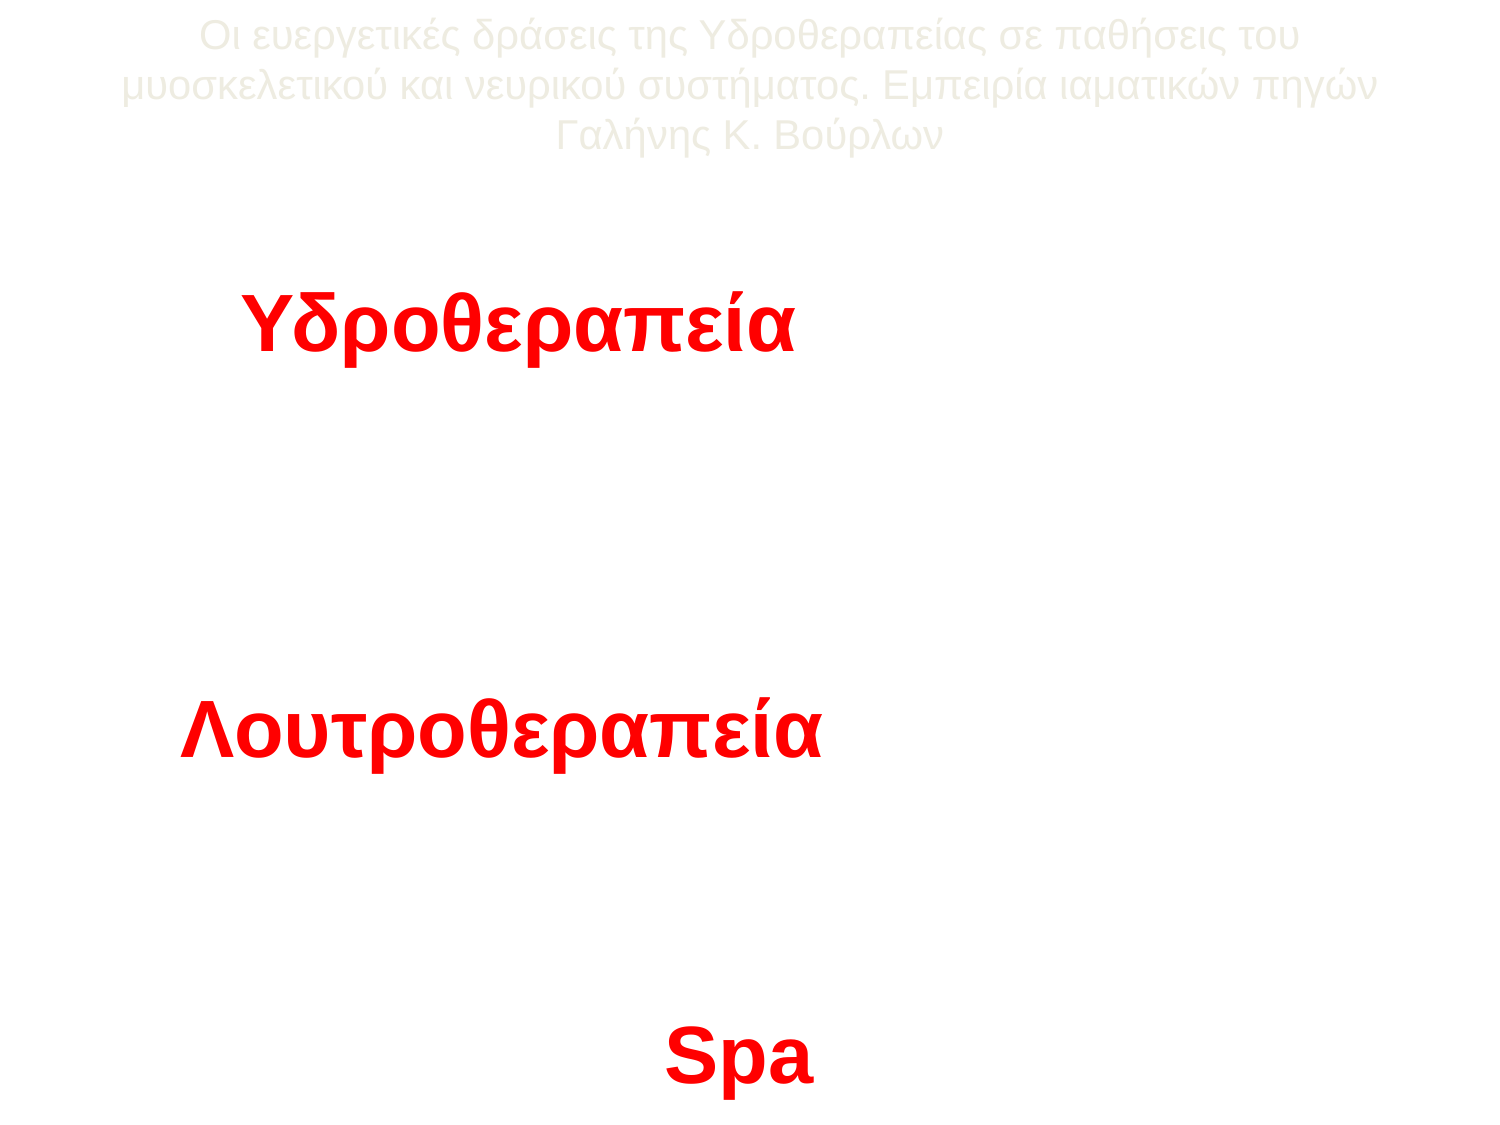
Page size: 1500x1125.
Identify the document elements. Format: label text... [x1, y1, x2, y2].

title Οι ευεργετικές δράσεις της Υδροθεραπείας σε παθήσεις του μυοσκελετικού και νευρικού συστήματος. Εμπειρία ιαματικών πηγών Γαλήνης Κ. Βούρλων [75, 0, 1425, 185]
list Υδροθεραπεία (Hydrotherapy) Θεραπεία με χρήση νερού (βρύσης ή ιαματικού ή θαλασσινού ή υπογείου ή πάγου) Λουτροθεραπεία (Balneotherapy) Θεραπεία με χρήση ιαματικού νερού Spa Θεραπεία με σύνηθες ή ιαματικό ή θαλασσινό νερό ή συνδυασμού τους με τη βοήθεια χαλαρής-όμορφης ατμόσφαιρας [75, 262, 1425, 1071]
